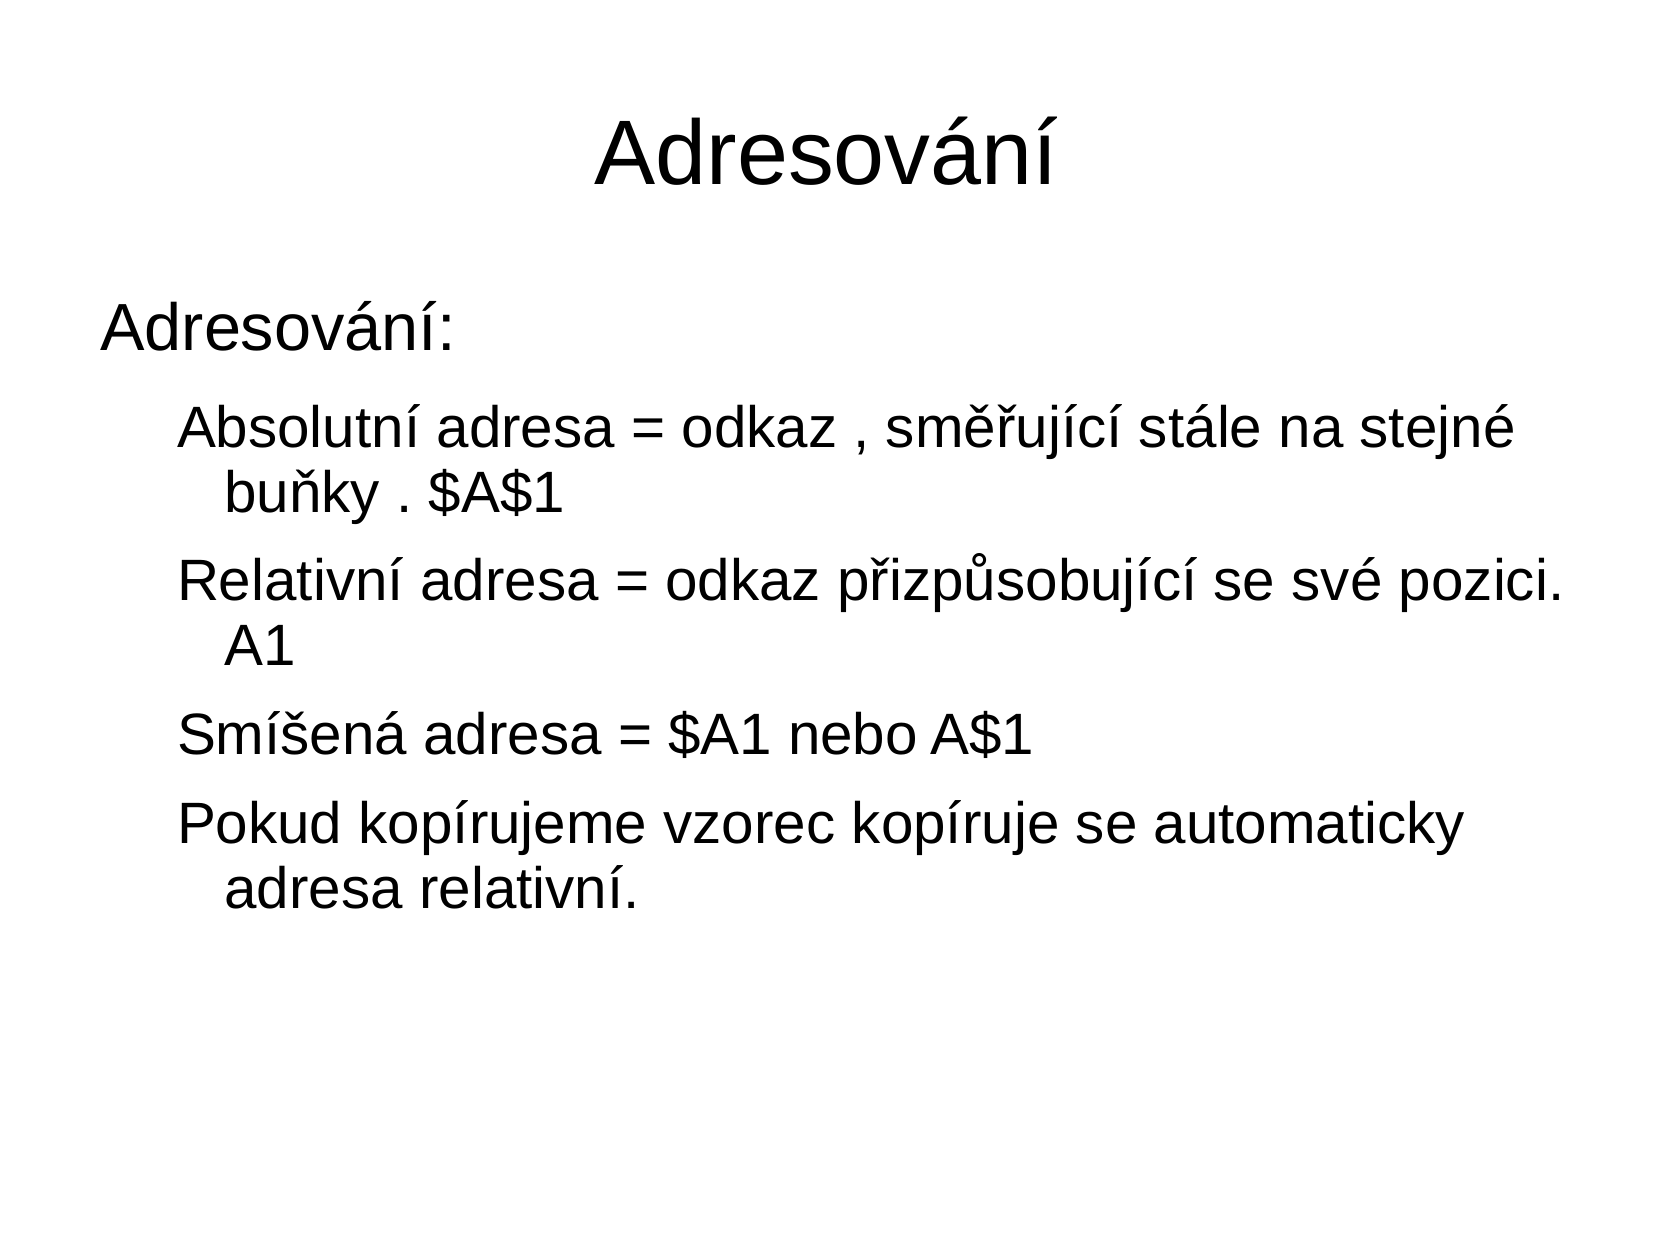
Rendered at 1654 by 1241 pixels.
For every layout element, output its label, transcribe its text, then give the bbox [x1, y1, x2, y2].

title Adresování [82, 56, 1571, 250]
list Adresování: Absolutní adresa = odkaz , směřující stále na stejné buňky . $A$1 Relativní adresa = odkaz přizpůsobující se své pozici. A1 Smíšená adresa = $A1 nebo A$1 Pokud kopírujeme vzorec kopíruje se automaticky adresa relativní. [82, 290, 1571, 1094]
